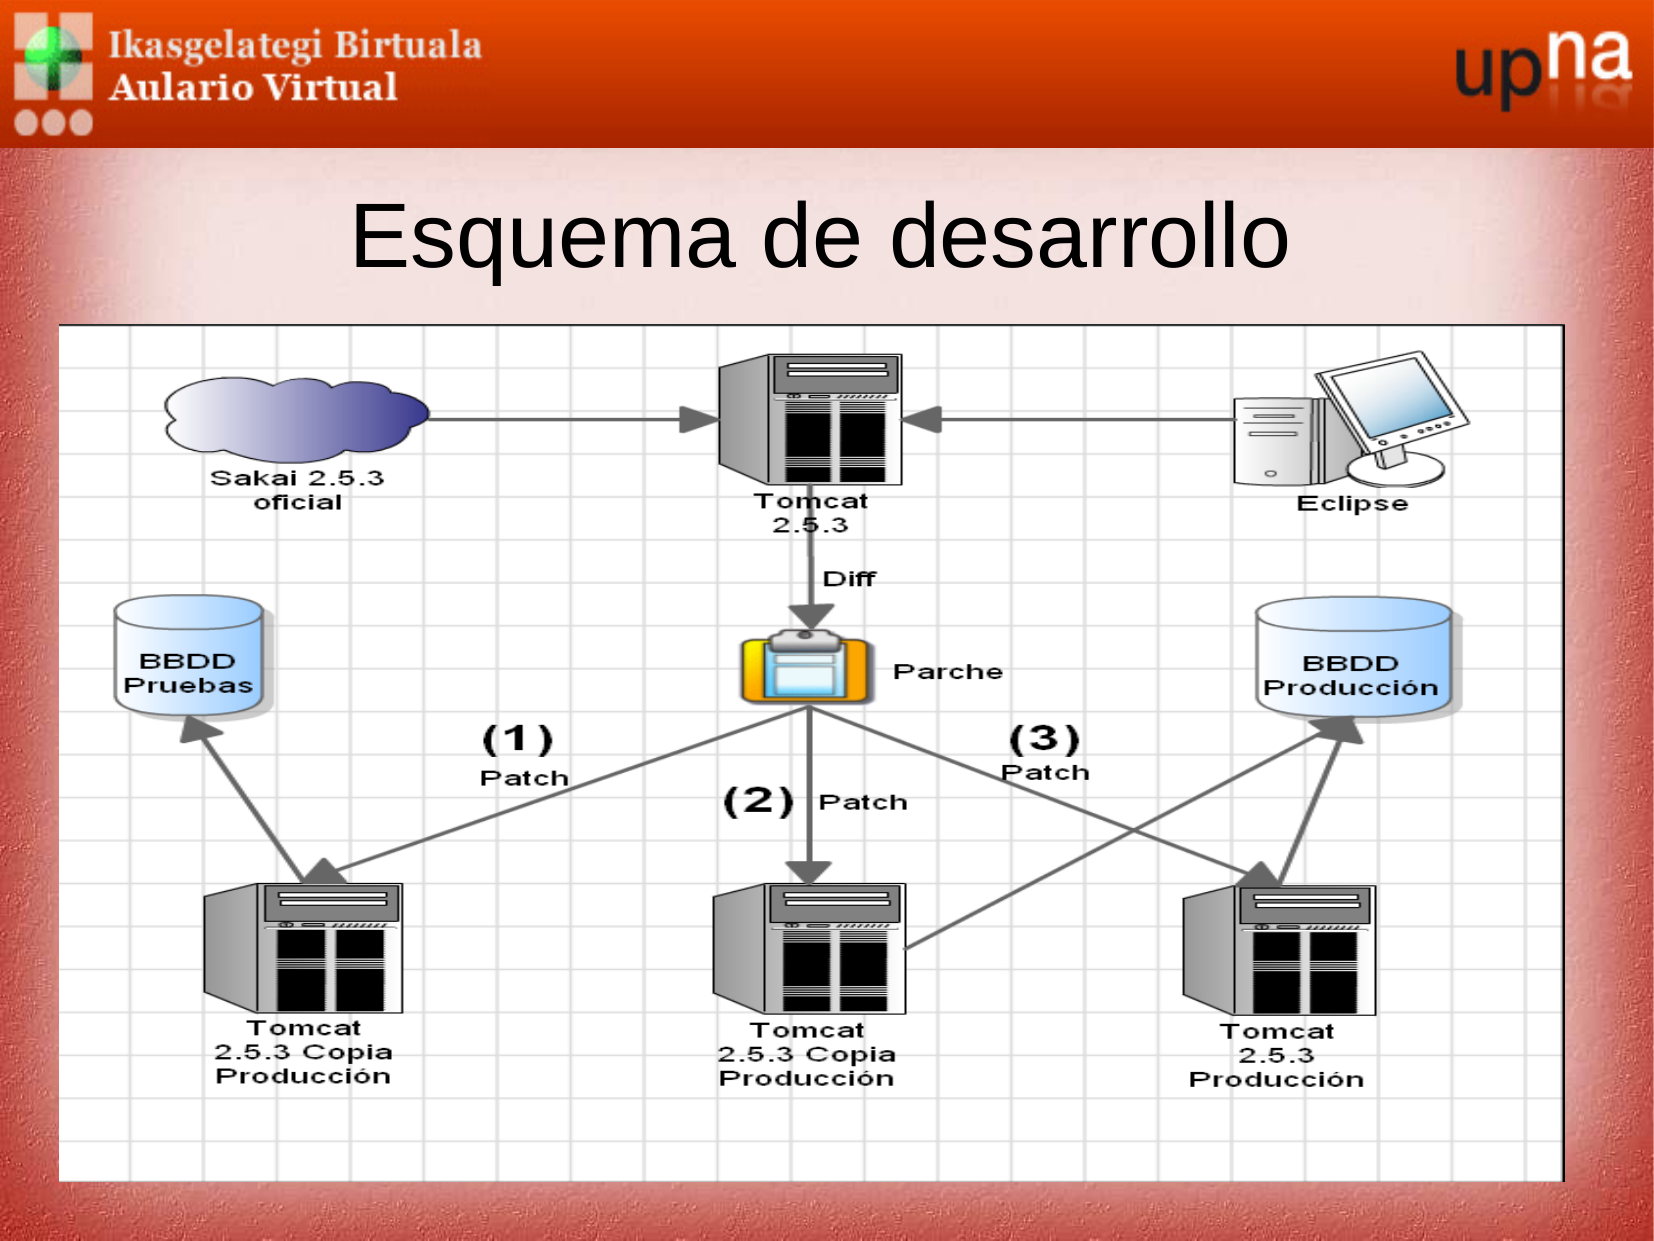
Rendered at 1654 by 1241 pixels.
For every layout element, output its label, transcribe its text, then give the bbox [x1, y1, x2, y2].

title Esquema de desarrollo [77, 147, 1565, 324]
picture [0, 0, 1654, 1241]
